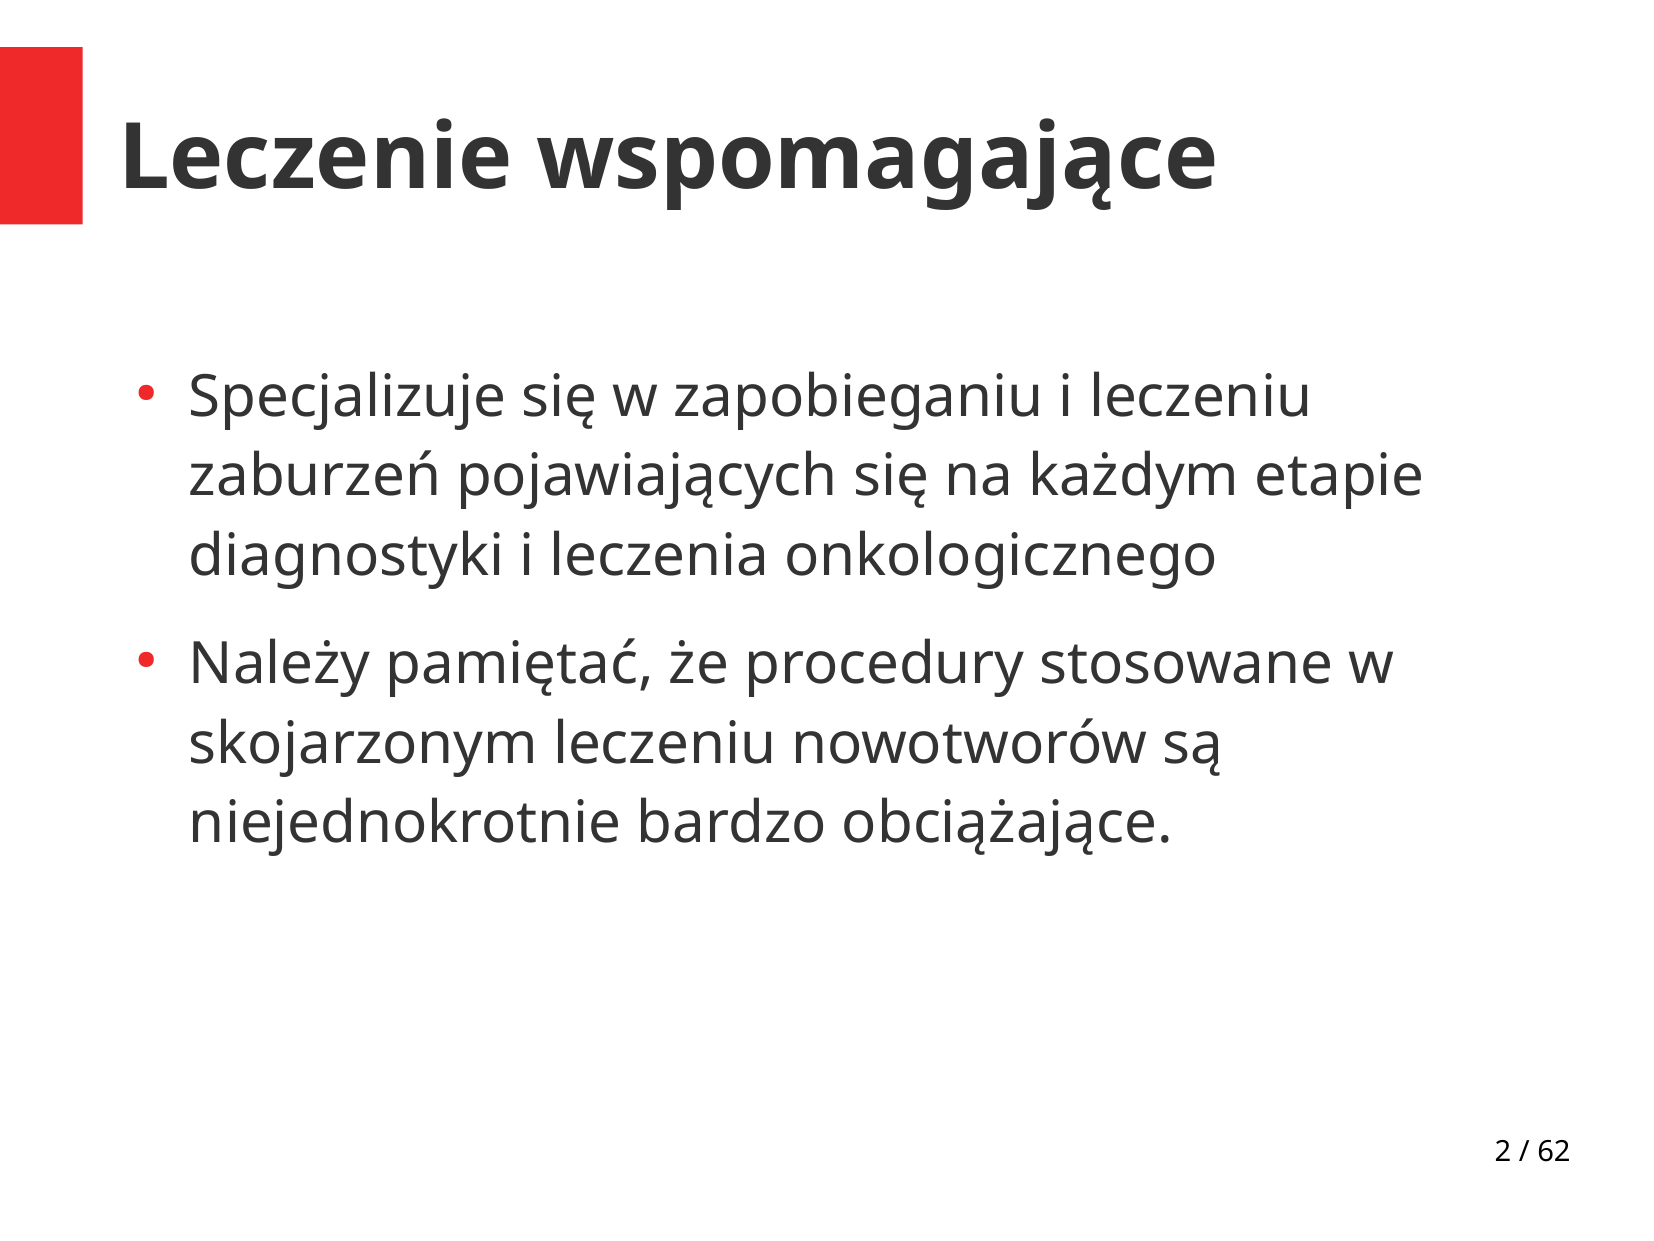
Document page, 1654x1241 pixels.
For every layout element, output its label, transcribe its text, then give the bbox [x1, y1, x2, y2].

list Specjalizuje się w zapobieganiu i leczeniu zaburzeń pojawiających się na każdym etapie diagnostyki i leczenia onkologicznego Należy pamiętać, że procedury stosowane w skojarzonym leczeniu nowotworów są niejednokrotnie bardzo obciążające. [118, 354, 1536, 1074]
title Leczenie wspomagające [118, 49, 1571, 257]
